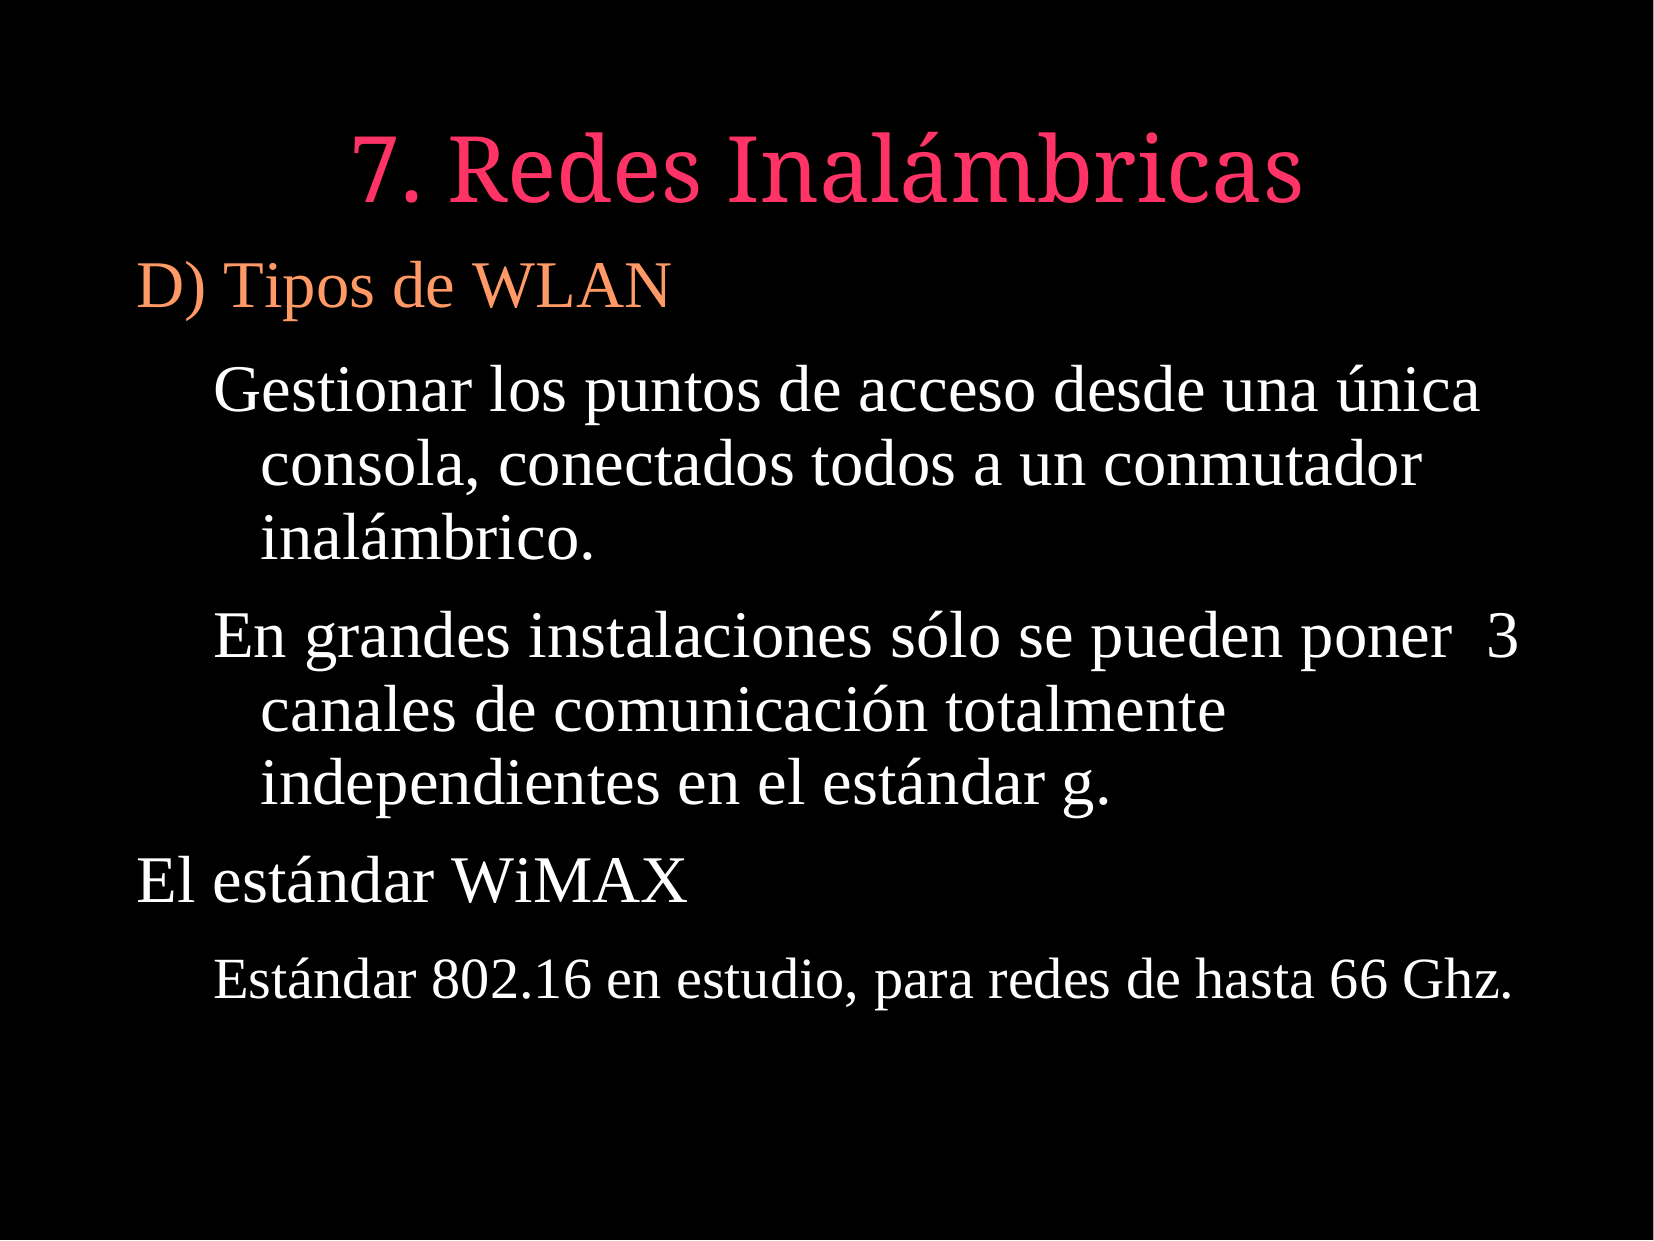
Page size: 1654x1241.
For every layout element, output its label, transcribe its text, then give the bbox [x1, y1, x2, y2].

title 7. Redes Inalámbricas [121, 63, 1534, 248]
list D) Tipos de WLAN Gestionar los puntos de acceso desde una única consola, conectados todos a un conmutador inalámbrico. En grandes instalaciones sólo se pueden poner 3 canales de comunicación totalmente independientes en el estándar g. El estándar WiMAX Estándar 802.16 en estudio, para redes de hasta 66 Ghz. [118, 248, 1543, 1180]
